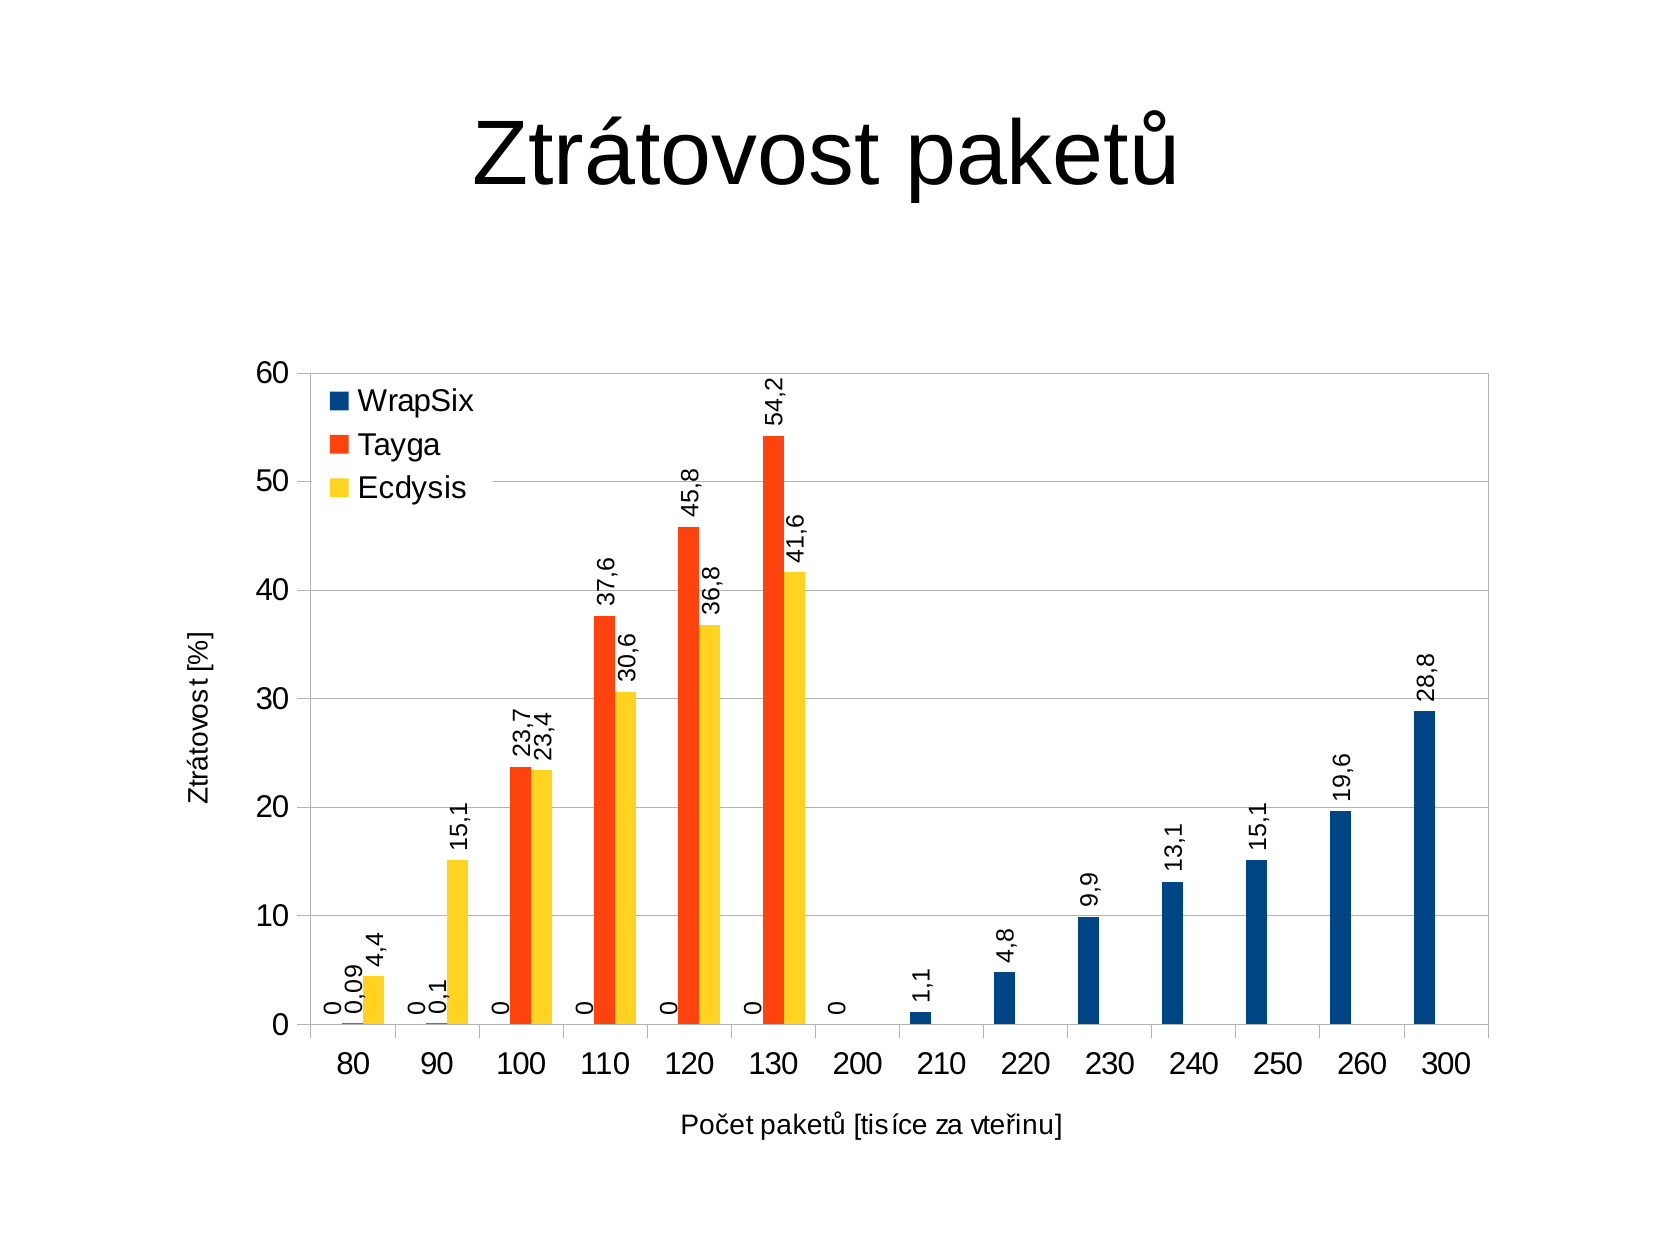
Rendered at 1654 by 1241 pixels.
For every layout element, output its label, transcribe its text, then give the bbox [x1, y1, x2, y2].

title Ztrátovost paketů [82, 49, 1571, 257]
picture [100, 269, 1654, 1188]
